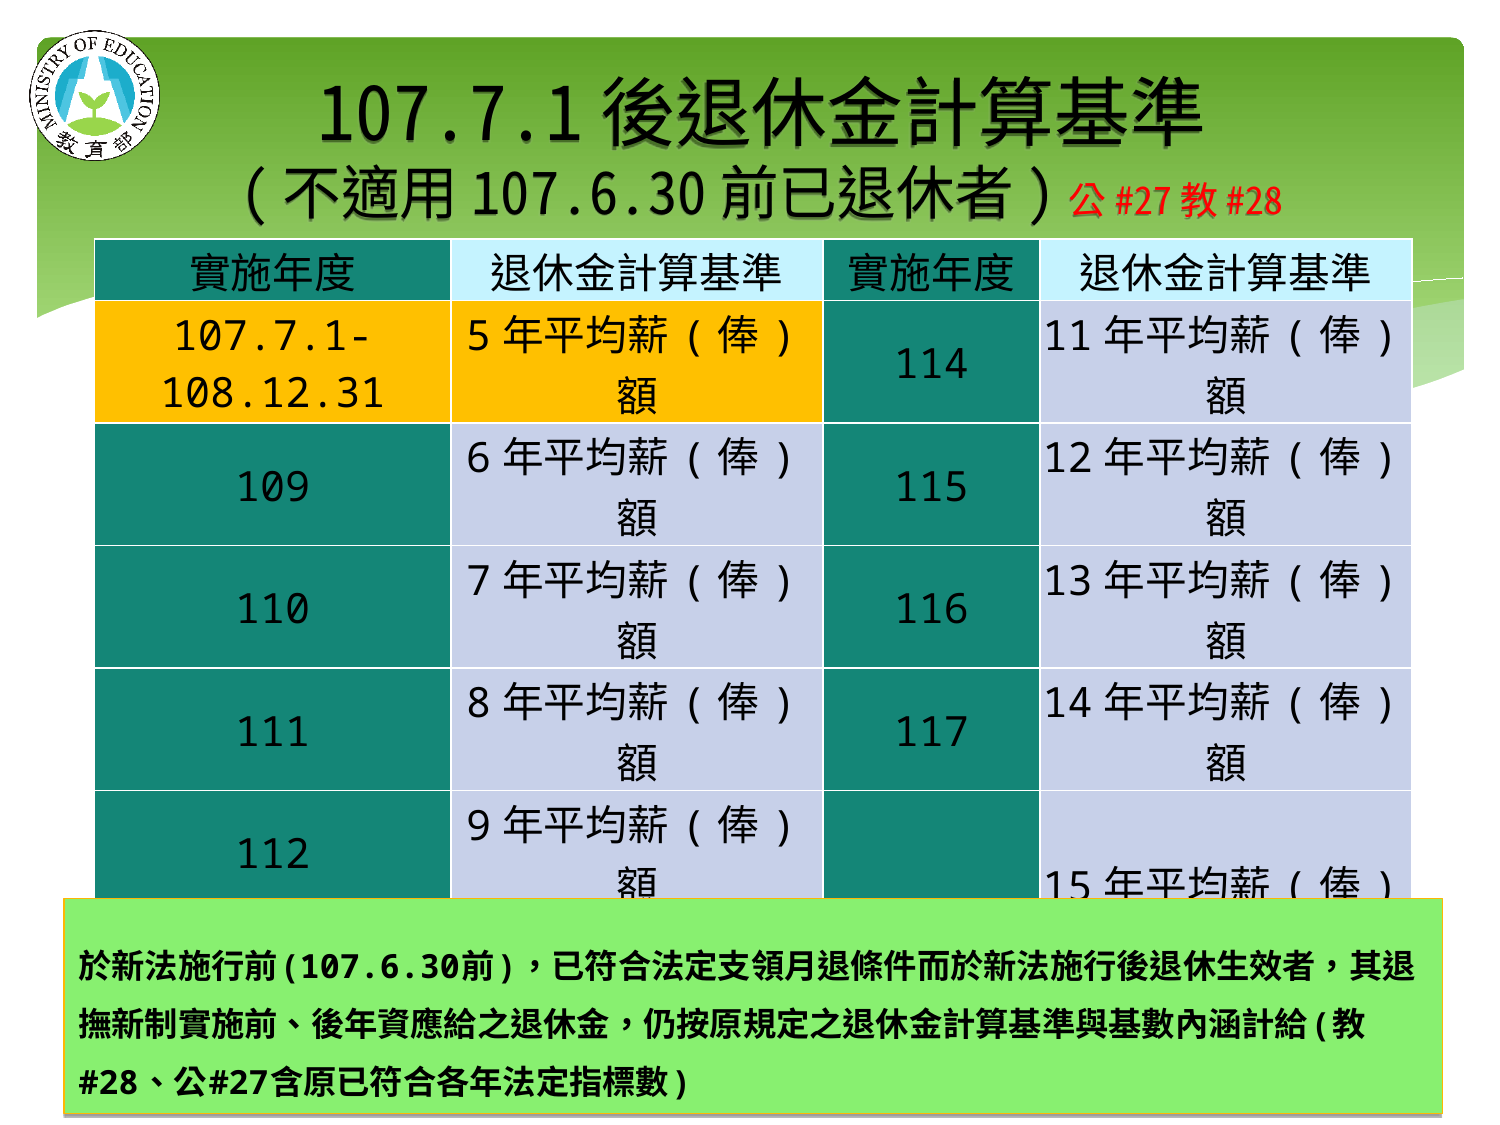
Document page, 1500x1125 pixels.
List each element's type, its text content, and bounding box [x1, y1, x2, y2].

table_cell 112 [95, 791, 450, 898]
table_cell 107.7.1-108.12.31 [95, 301, 450, 422]
table_cell 109 [95, 424, 450, 545]
title 107.7.1後退休金計算基準 (不適用107.6.30前已退休者)公#27教#28 [86, 56, 1437, 234]
table_cell 8年平均薪(俸)額 [452, 669, 822, 790]
table_cell 117 [824, 669, 1039, 790]
table_header 實施年度 [824, 240, 1039, 300]
table_cell 7年平均薪(俸)額 [452, 546, 822, 667]
table_header 實施年度 [95, 240, 450, 300]
table_cell 15年平均薪(俸)額 [1041, 791, 1411, 898]
table_cell 118 [824, 791, 1039, 898]
text_box 於新法施行前(107.6.30前)，已符合法定支領月退條件而於新法施行後退休生效者，其退撫新制實施前、後年資應給之退休金，仍按原規定之退休金計算基準與基數內涵計給(教#28、公#27含原已符合各年法定指標數) [63, 898, 1443, 1114]
table_cell 9年平均薪(俸)額 [452, 791, 822, 898]
table_header 退休金計算基準 [1041, 240, 1411, 300]
table_cell 11年平均薪(俸)額 [1041, 301, 1411, 422]
picture [29, 30, 160, 161]
table_cell 12年平均薪(俸)額 [1041, 424, 1411, 545]
table_cell 13年平均薪(俸)額 [1041, 546, 1411, 667]
table_cell 14年平均薪(俸)額 [1041, 669, 1411, 790]
table_cell 111 [95, 669, 450, 790]
table_cell 5年平均薪(俸)額 [452, 301, 822, 422]
table_cell 114 [824, 301, 1039, 422]
table_header 退休金計算基準 [452, 240, 822, 300]
table_cell 110 [95, 546, 450, 667]
table_cell 115 [824, 424, 1039, 545]
table_cell 6年平均薪(俸)額 [452, 424, 822, 545]
table_cell 116 [824, 546, 1039, 667]
